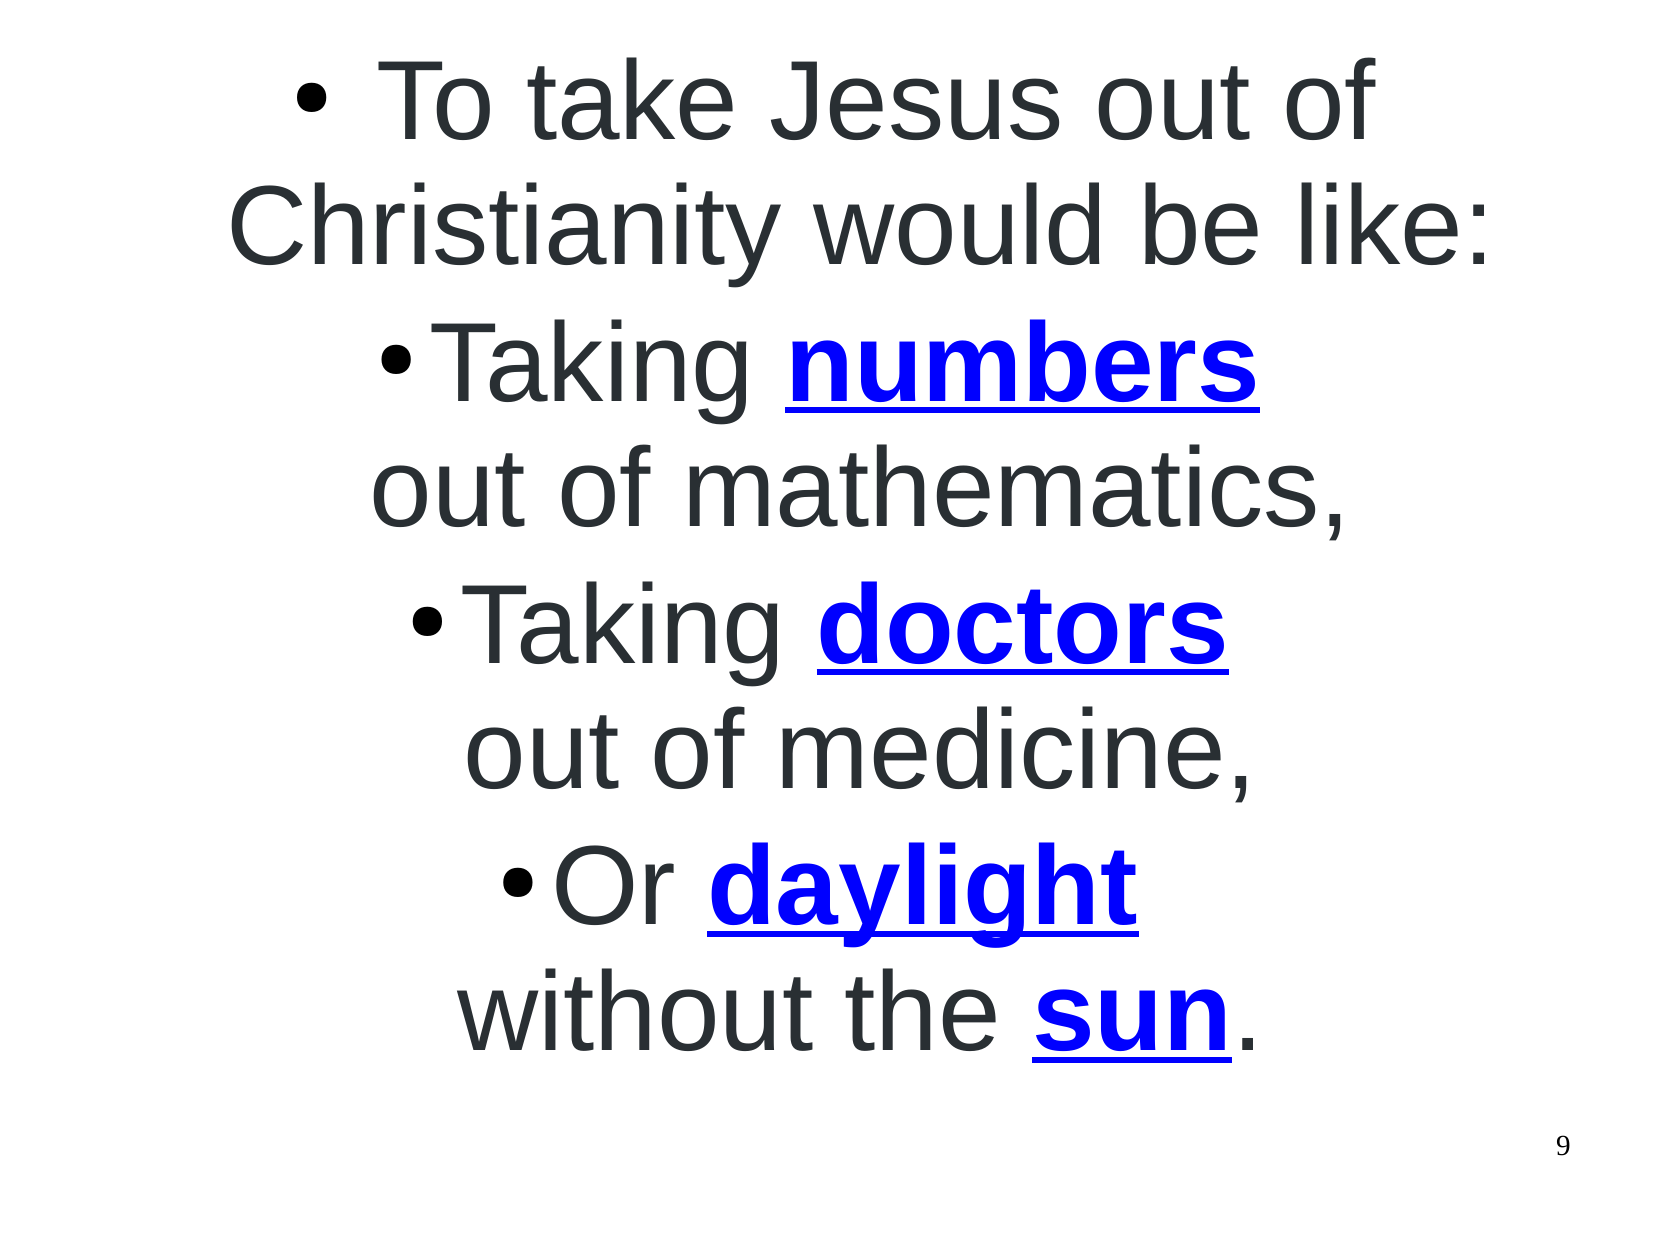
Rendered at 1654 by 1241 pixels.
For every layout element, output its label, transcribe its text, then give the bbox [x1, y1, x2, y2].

list To take Jesus out of Christianity would be like: Taking numbers out of mathematics, Taking doctors out of medicine, Or daylight without the sun. [37, 37, 1613, 1238]
